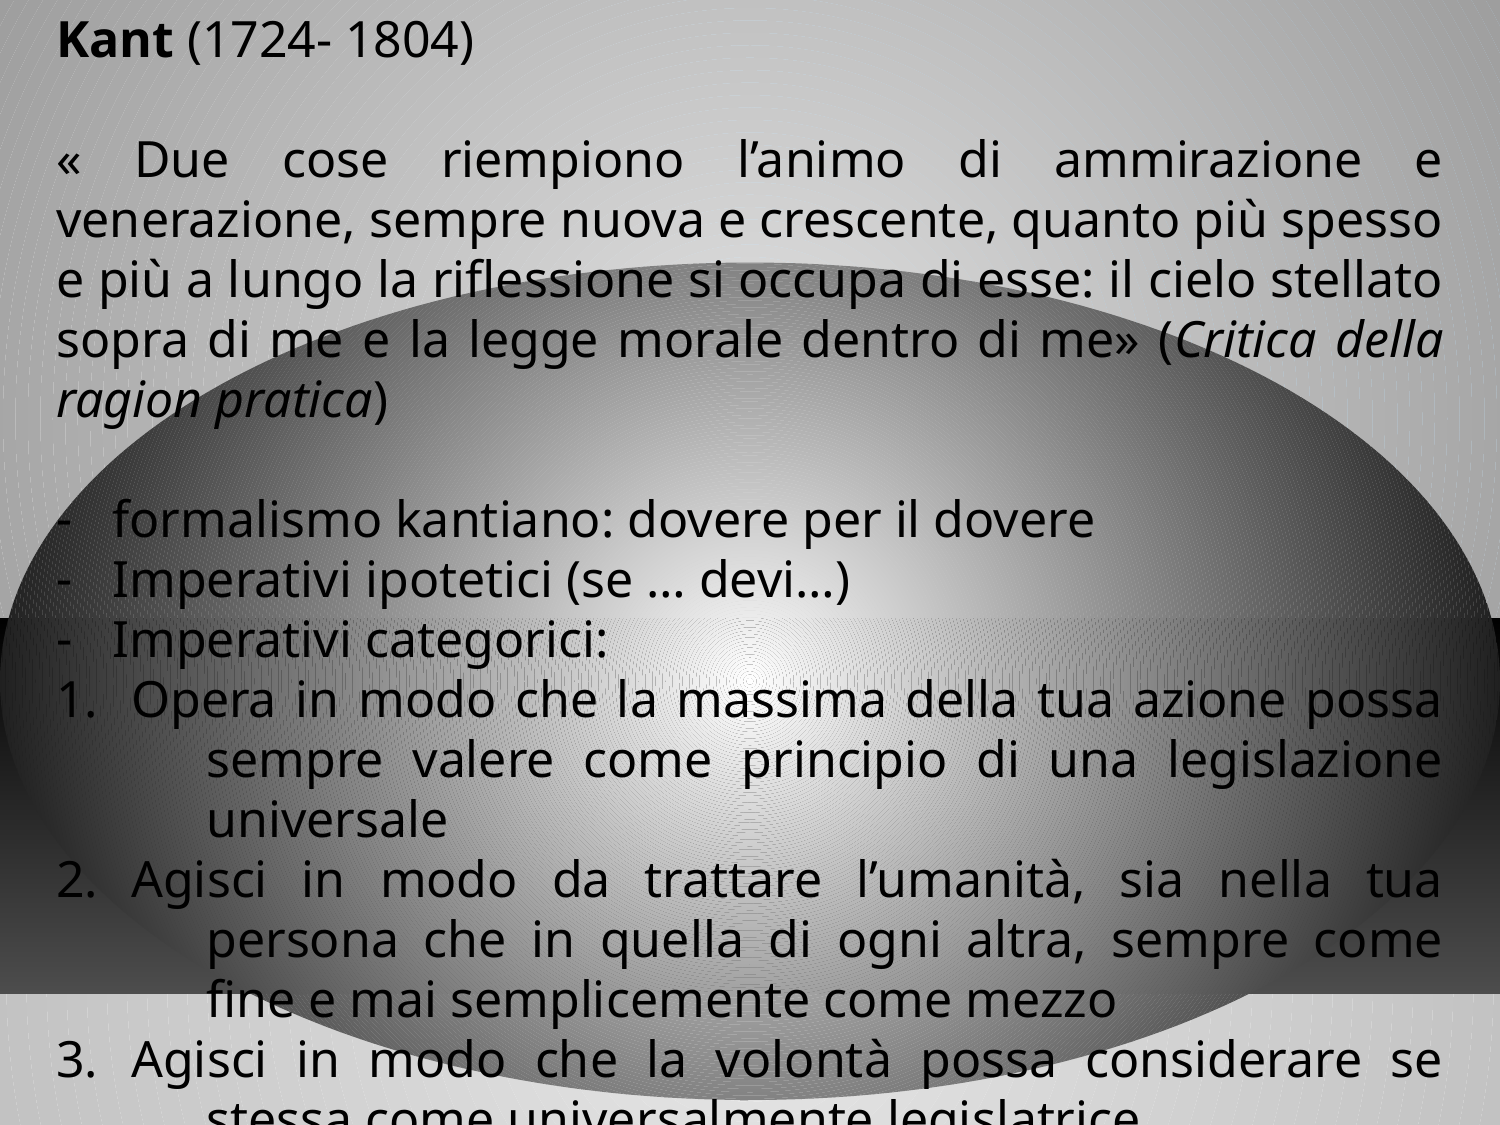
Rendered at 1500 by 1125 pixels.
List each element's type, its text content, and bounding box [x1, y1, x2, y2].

text_box Kant (1724- 1804) « Due cose riempiono l’animo di ammirazione e venerazione, sempre nuova e crescente, quanto più spesso e più a lungo la riflessione si occupa di esse: il cielo stellato sopra di me e la legge morale dentro di me» (Critica della ragion pratica) formalismo kantiano: dovere per il dovere Imperativi ipotetici (se … devi…) Imperativi categorici: Opera in modo che la massima della tua azione possa sempre valere come principio di una legislazione universale Agisci in modo da trattare l’umanità, sia nella tua persona che in quella di ogni altra, sempre come fine e mai semplicemente come mezzo Agisci in modo che la volontà possa considerare se stessa come universalmente legislatrice [41, 0, 1459, 1106]
